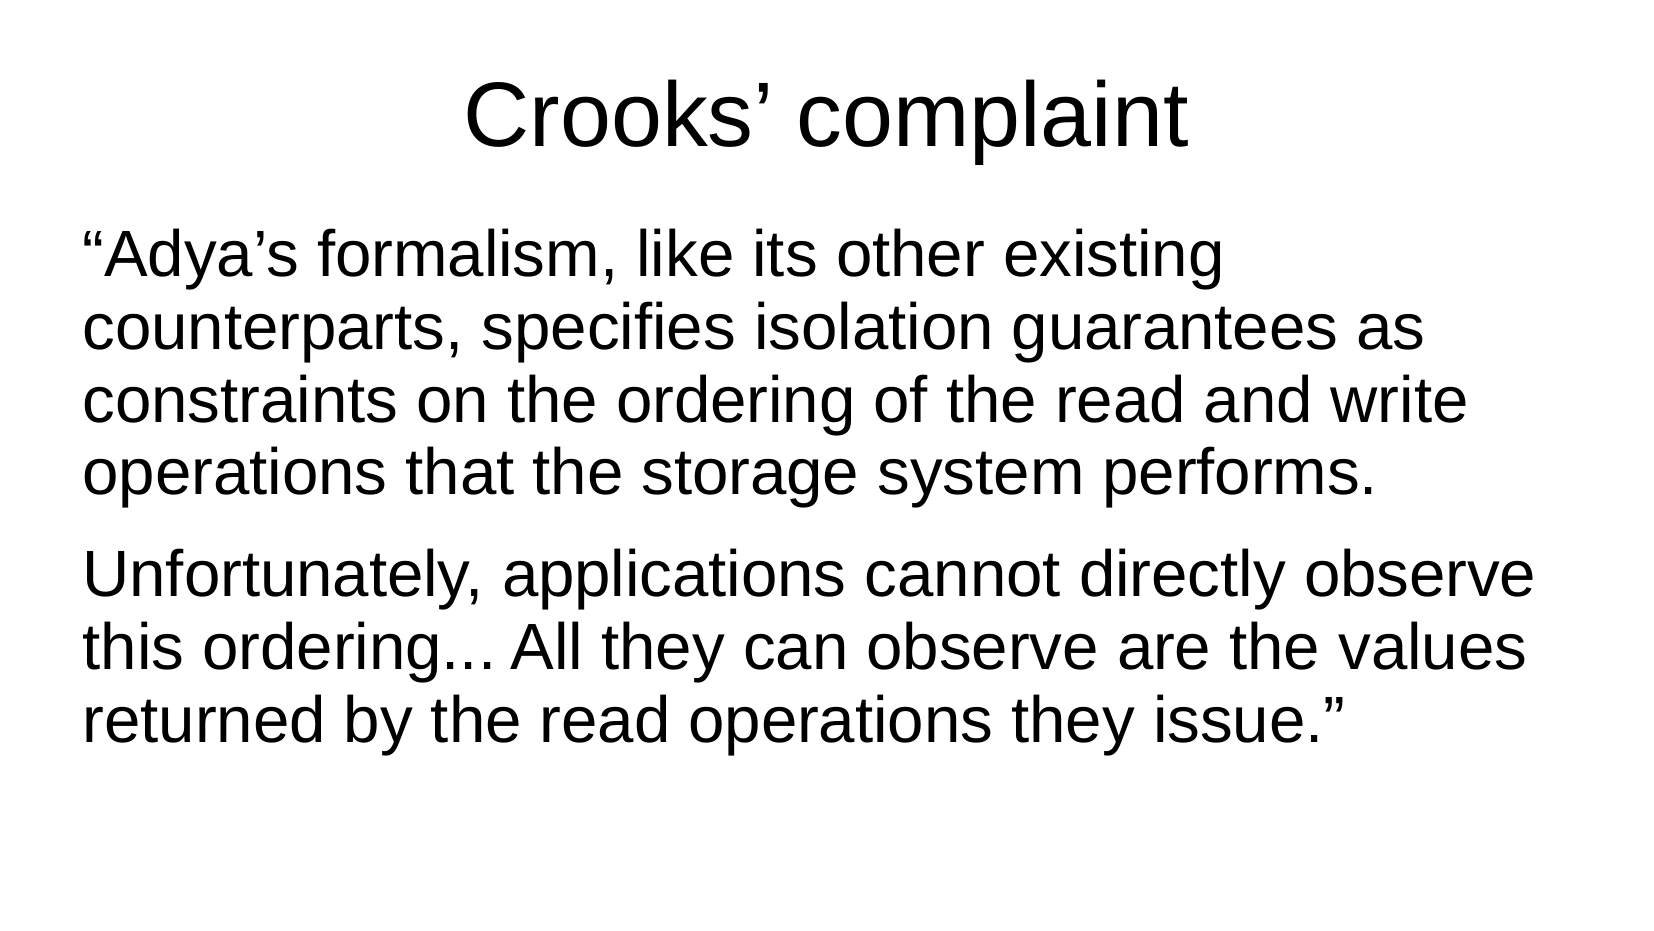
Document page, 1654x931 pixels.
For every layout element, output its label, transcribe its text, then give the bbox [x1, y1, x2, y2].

list “Adya’s formalism, like its other existing counterparts, specifies isolation guarantees as constraints on the ordering of the read and write operations that the storage system performs. Unfortunately, applications cannot directly observe this ordering... All they can observe are the values returned by the read operations they issue.” [82, 217, 1571, 758]
title Crooks’ complaint [82, 37, 1571, 193]
